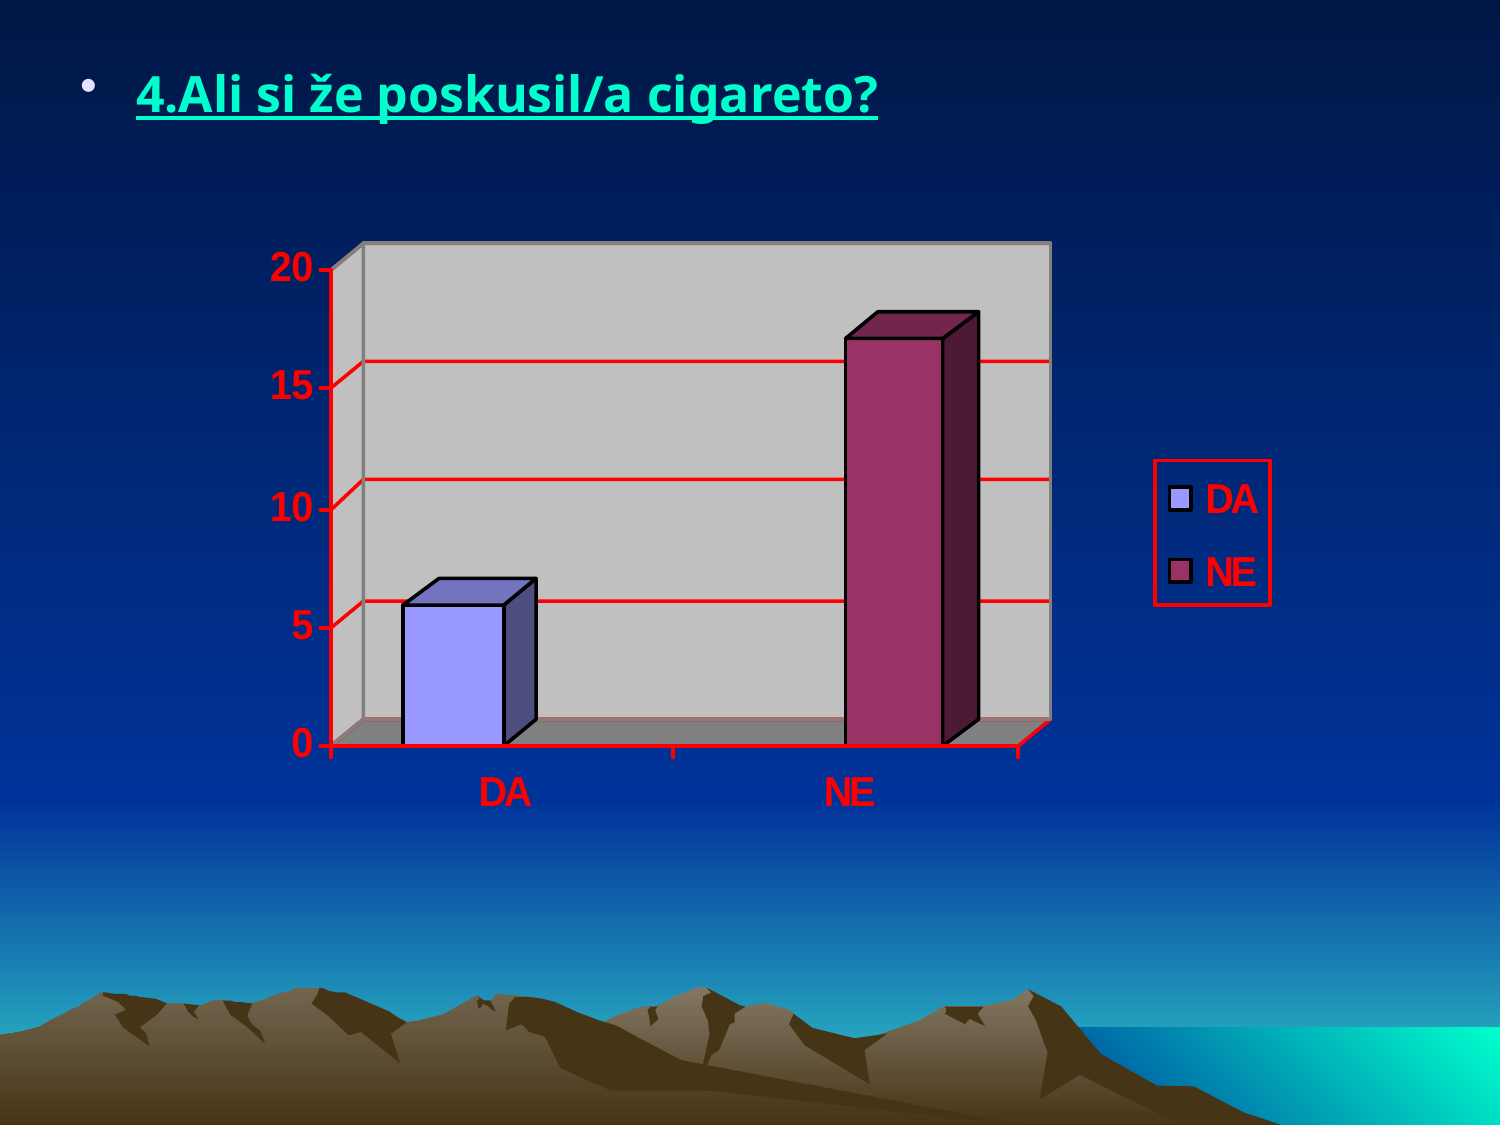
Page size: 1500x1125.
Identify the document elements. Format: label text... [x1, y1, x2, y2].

list 4.Ali si že poskusil/a cigareto? [64, 54, 1425, 1000]
picture [158, 170, 1292, 903]
chart [159, 172, 1294, 905]
